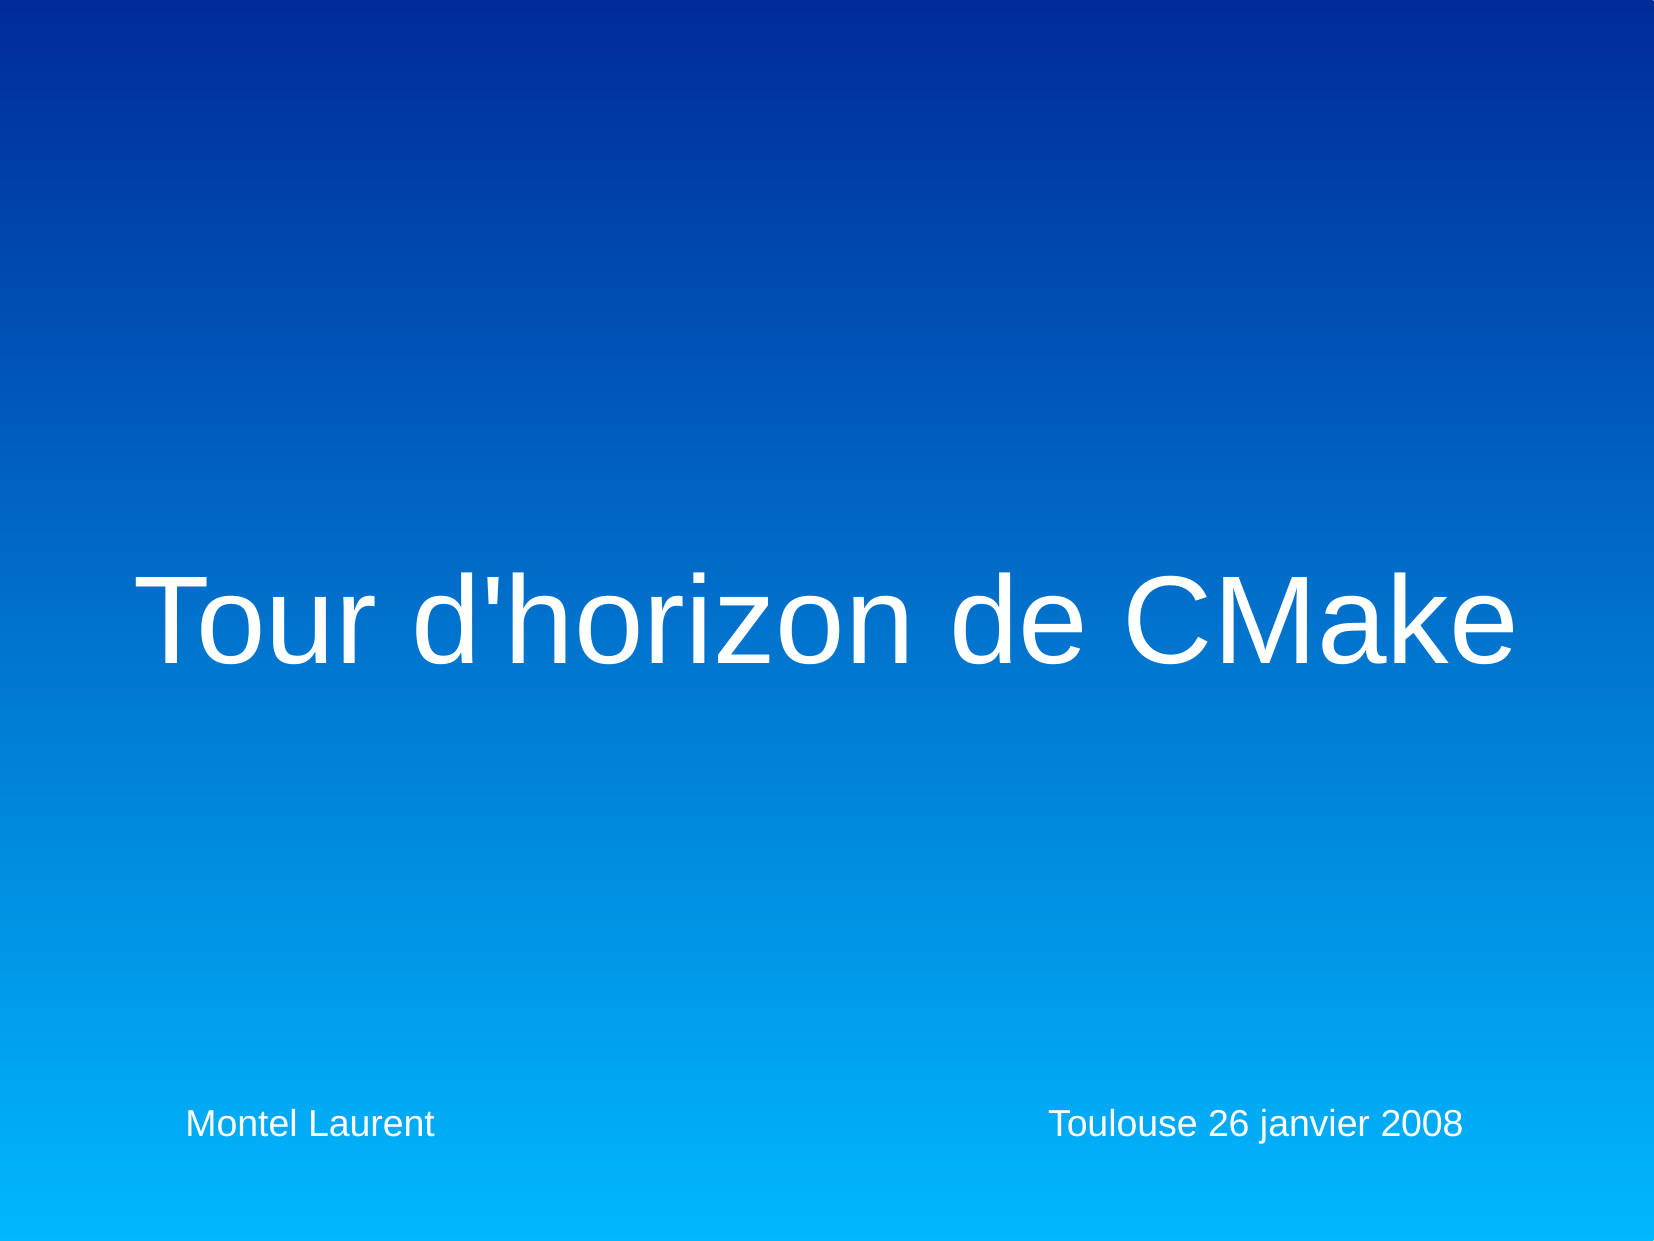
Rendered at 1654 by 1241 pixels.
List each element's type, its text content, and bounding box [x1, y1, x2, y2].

text_box Tour d'horizon de CMake [118, 542, 1536, 698]
text_box Montel Laurent [59, 1094, 562, 1152]
text_box Toulouse 26 janvier 2008 [1033, 1094, 1595, 1152]
